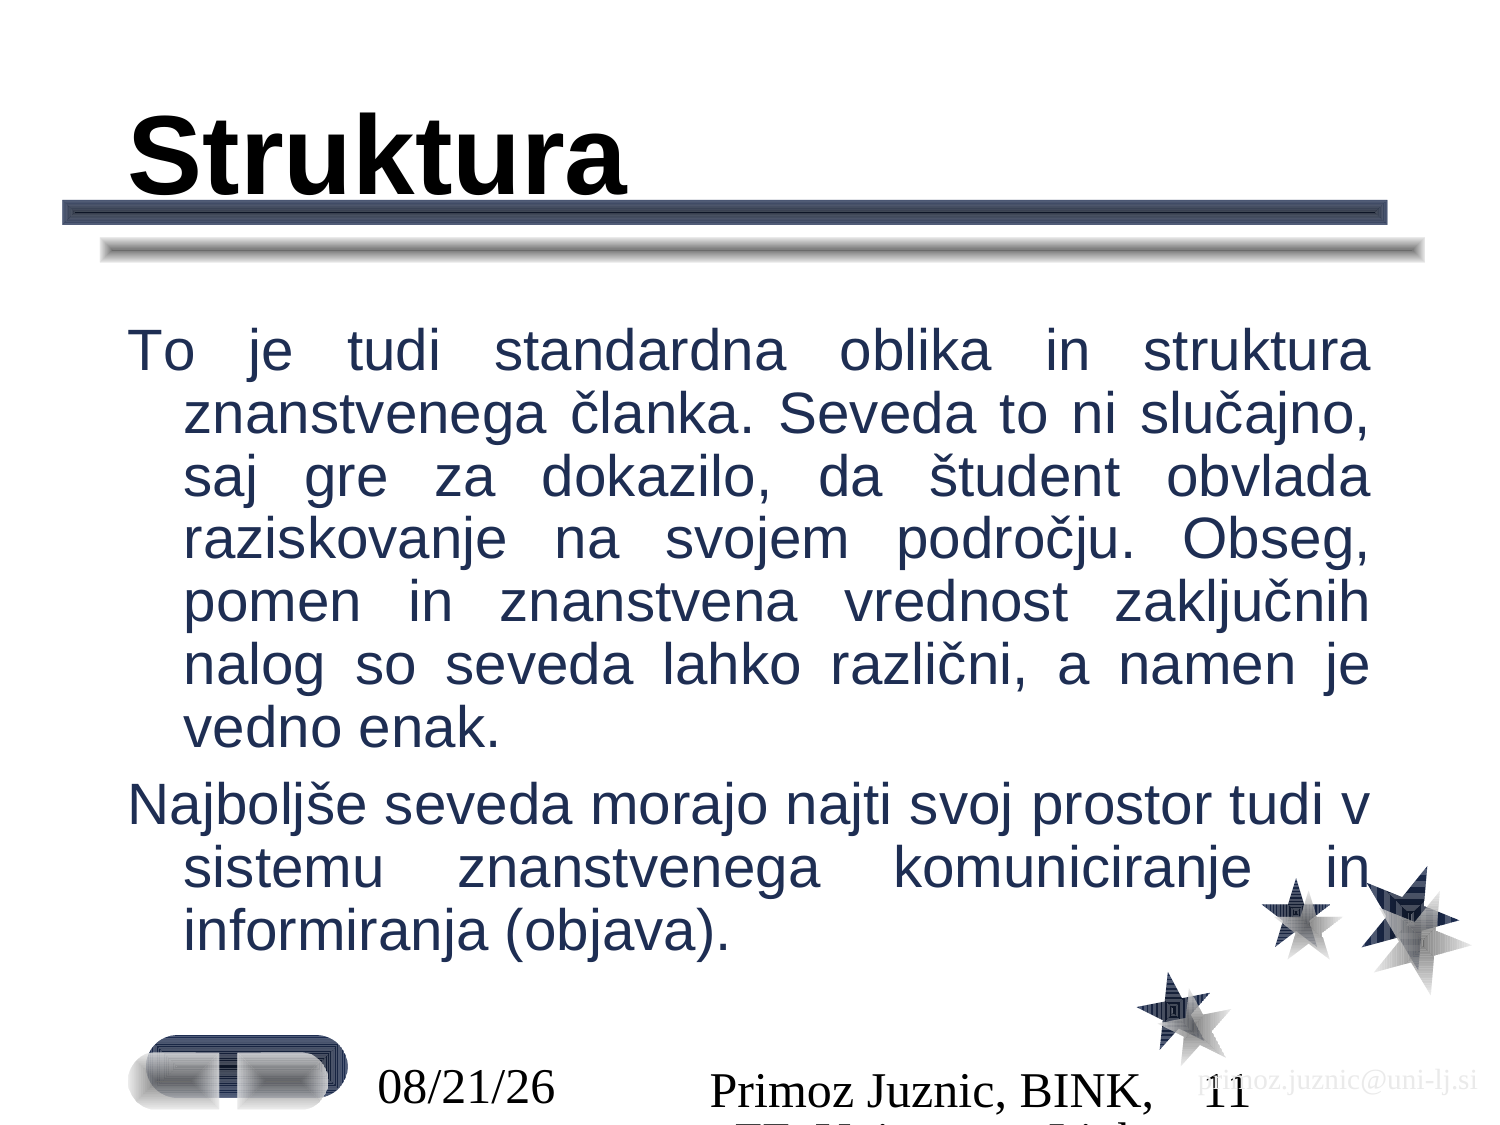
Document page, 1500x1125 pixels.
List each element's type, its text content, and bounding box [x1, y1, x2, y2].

title Struktura [112, 37, 1388, 225]
list To je tudi standardna oblika in struktura znanstvenega članka. Seveda to ni slučajno, saj gre za dokazilo, da študent obvlada raziskovanje na svojem področju. Obseg, pomen in znanstvena vrednost zaključnih nalog so seveda lahko različni, a namen je vedno enak. Najboljše seveda morajo najti svoj prostor tudi v sistemu znanstvenega komuniciranje in informiranja (objava). [112, 312, 1388, 988]
